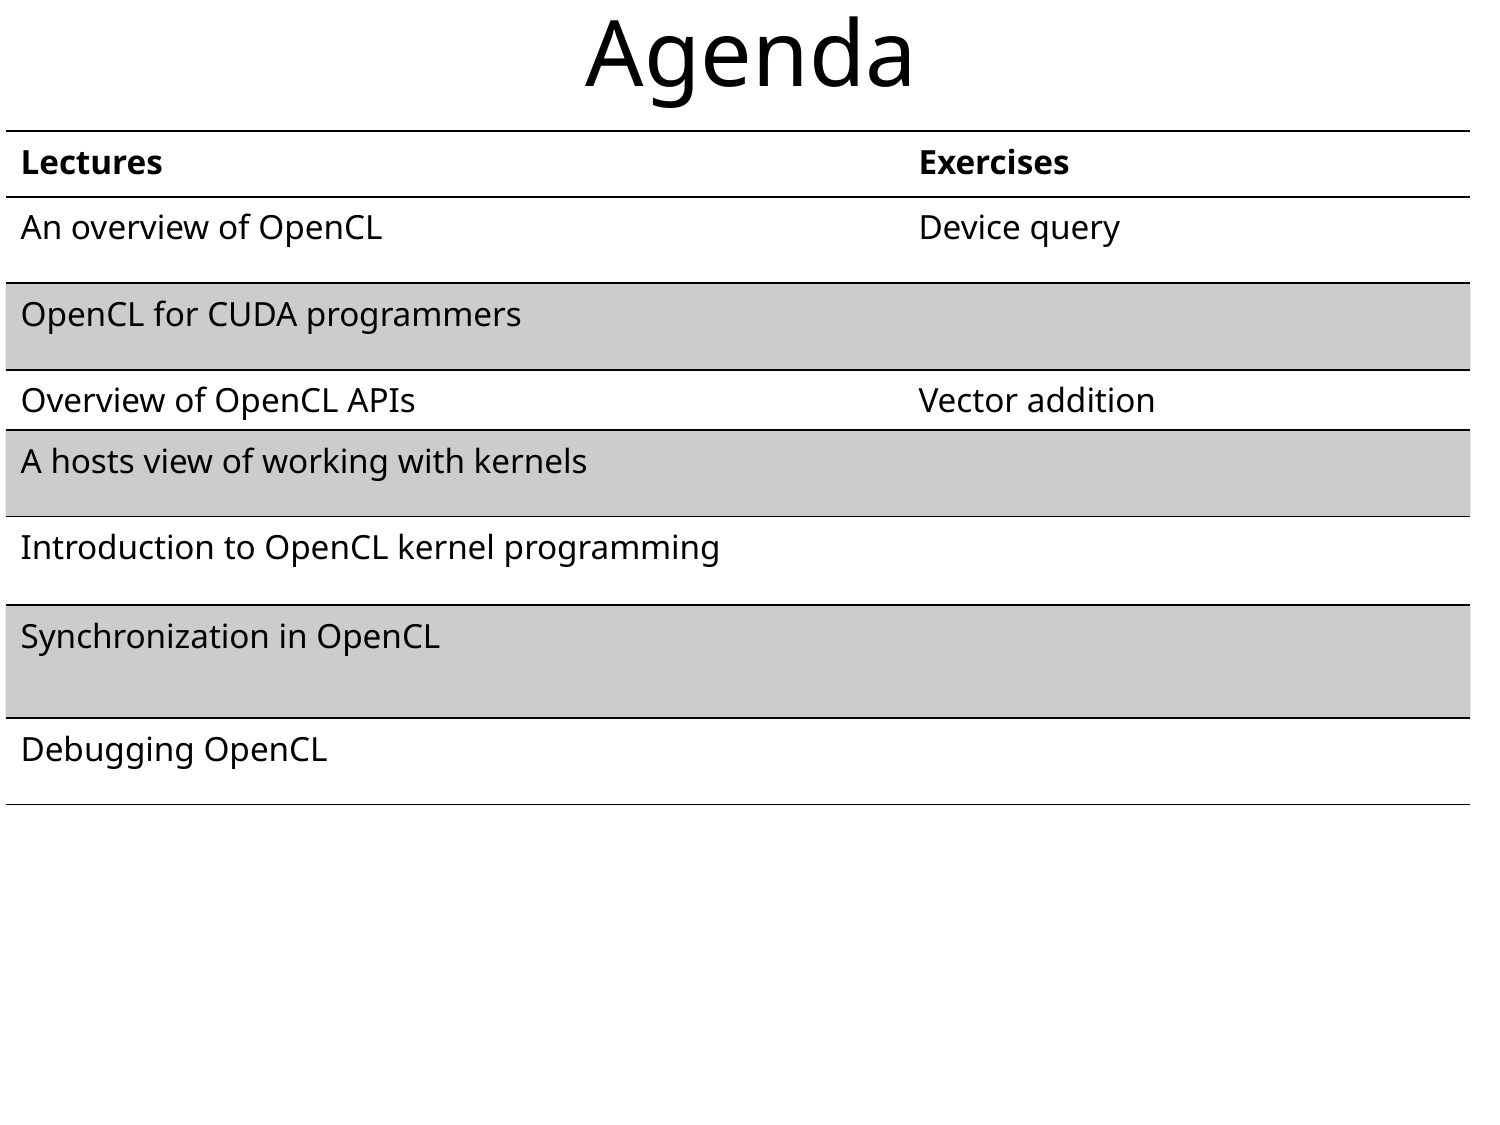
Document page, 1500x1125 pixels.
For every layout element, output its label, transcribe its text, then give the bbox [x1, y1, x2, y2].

title Agenda [76, 0, 1427, 114]
table_cell A hosts view of working with kernels [6, 431, 903, 516]
table_cell Synchronization in OpenCL [6, 606, 903, 717]
table_cell [903, 719, 1470, 804]
table_cell [903, 431, 1470, 516]
table_cell OpenCL for CUDA programmers [6, 284, 903, 369]
table_cell Debugging OpenCL [6, 719, 903, 804]
table_cell Overview of OpenCL APIs [6, 371, 903, 429]
table_cell Introduction to OpenCL kernel programming [6, 517, 903, 604]
table_header Lectures [6, 132, 903, 196]
table_cell Vector addition [903, 371, 1470, 429]
table_cell An overview of OpenCL [6, 198, 903, 282]
table_header Exercises [903, 132, 1470, 196]
table_cell [903, 606, 1470, 717]
table_cell [903, 517, 1470, 604]
table_cell [903, 284, 1470, 369]
table_cell Device query [903, 198, 1470, 282]
